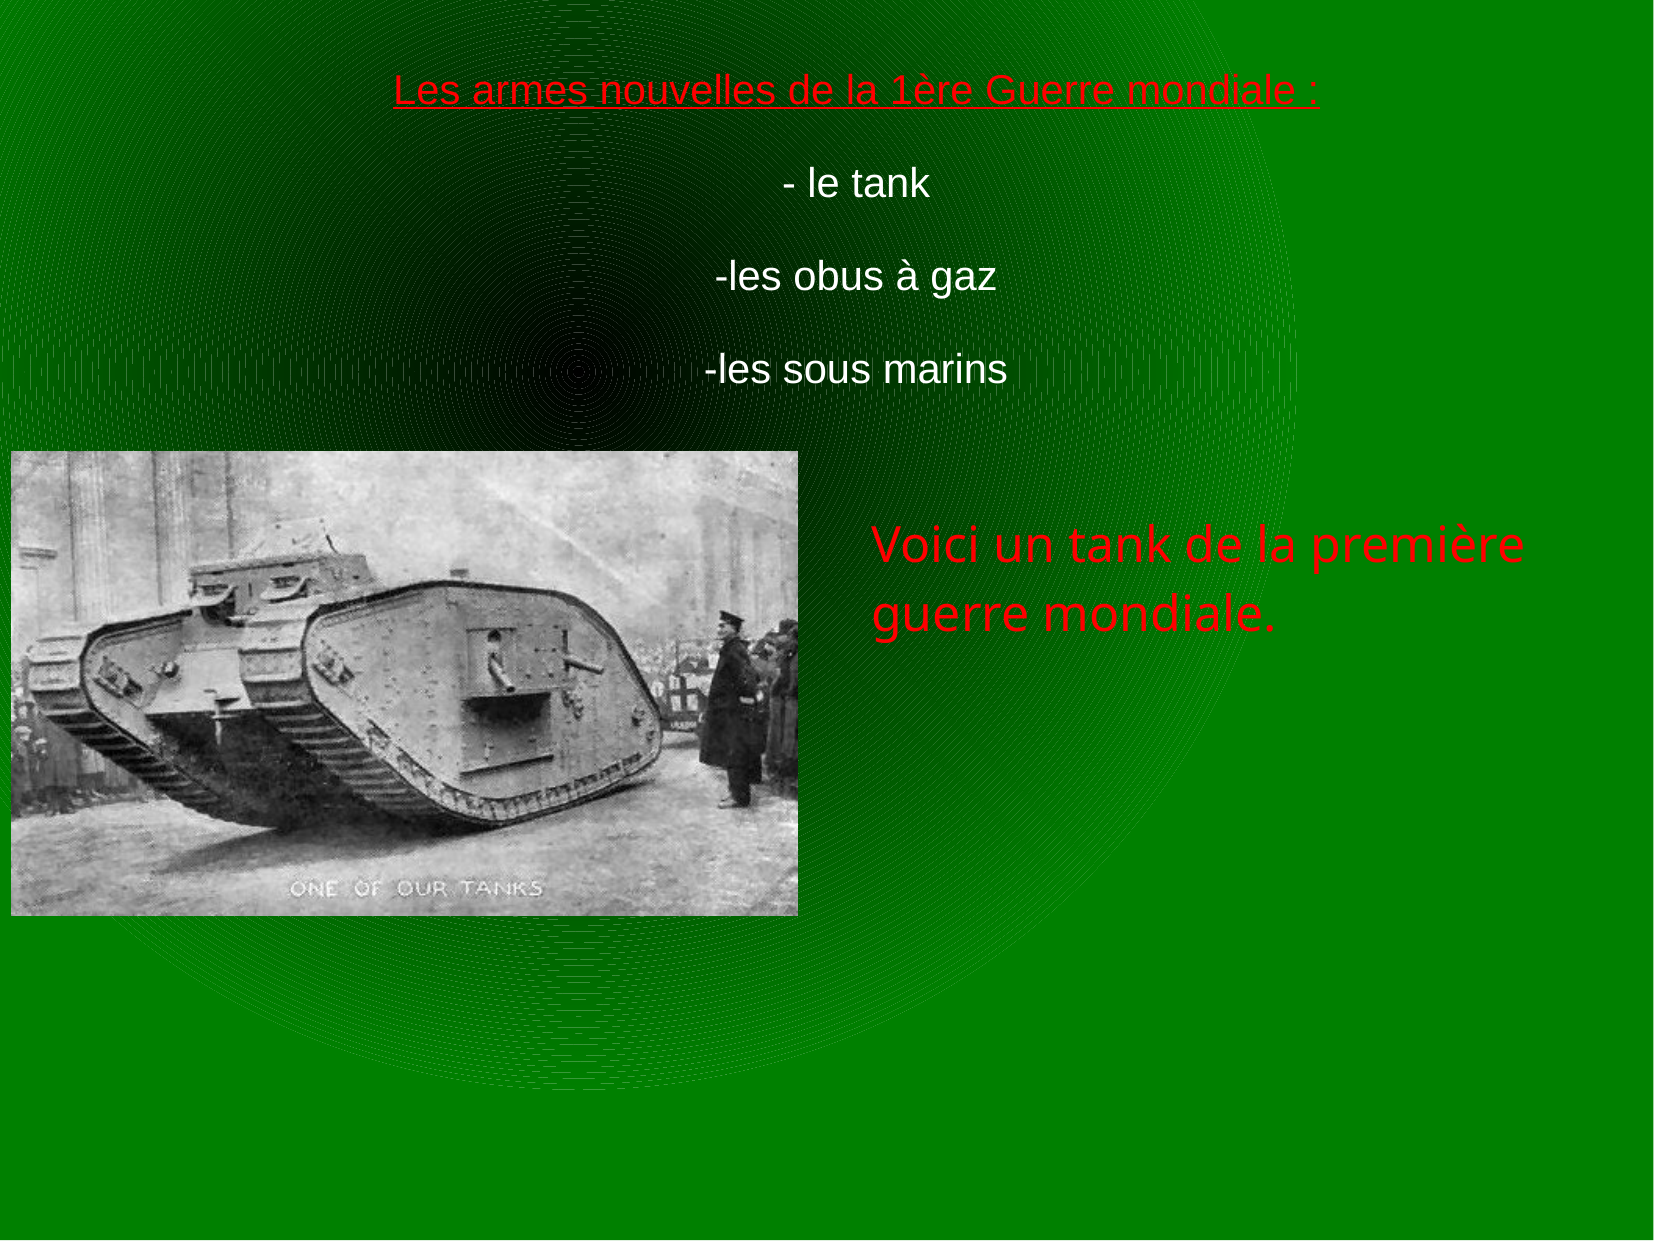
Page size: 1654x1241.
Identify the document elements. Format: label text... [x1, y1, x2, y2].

text_box Les armes nouvelles de la 1ère Guerre mondiale : - le tank -les obus à gaz -les sous marins [206, 59, 1506, 402]
text_box Voici un tank de la première guerre mondiale. [856, 501, 1595, 729]
picture [11, 451, 798, 916]
